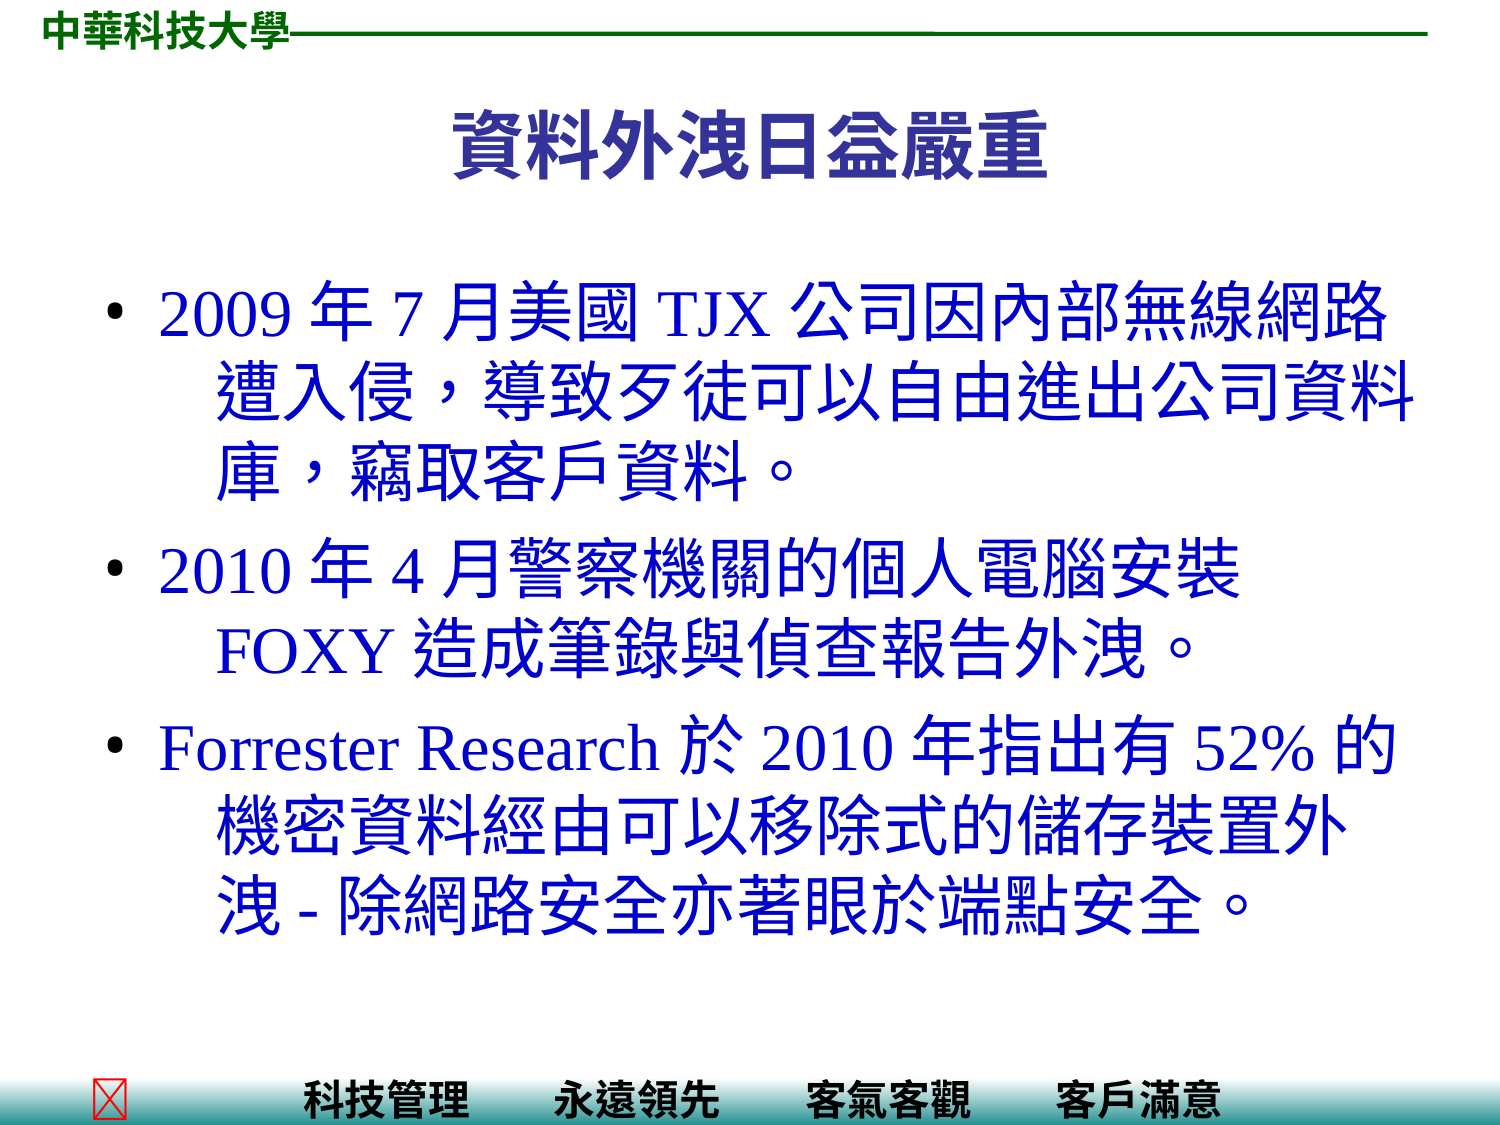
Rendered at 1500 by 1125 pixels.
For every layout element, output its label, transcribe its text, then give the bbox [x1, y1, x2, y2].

list 2009年7月美國TJX公司因內部無線網路遭入侵，導致歹徒可以自由進出公司資料庫，竊取客戶資料。 2010年4月警察機關的個人電腦安裝FOXY造成筆錄與偵查報告外洩。 Forrester Research於2010年指出有52%的機密資料經由可以移除式的儲存裝置外洩-除網路安全亦著眼於端點安全。 [87, 262, 1438, 1075]
title 資料外洩日益嚴重 [75, 50, 1426, 238]
